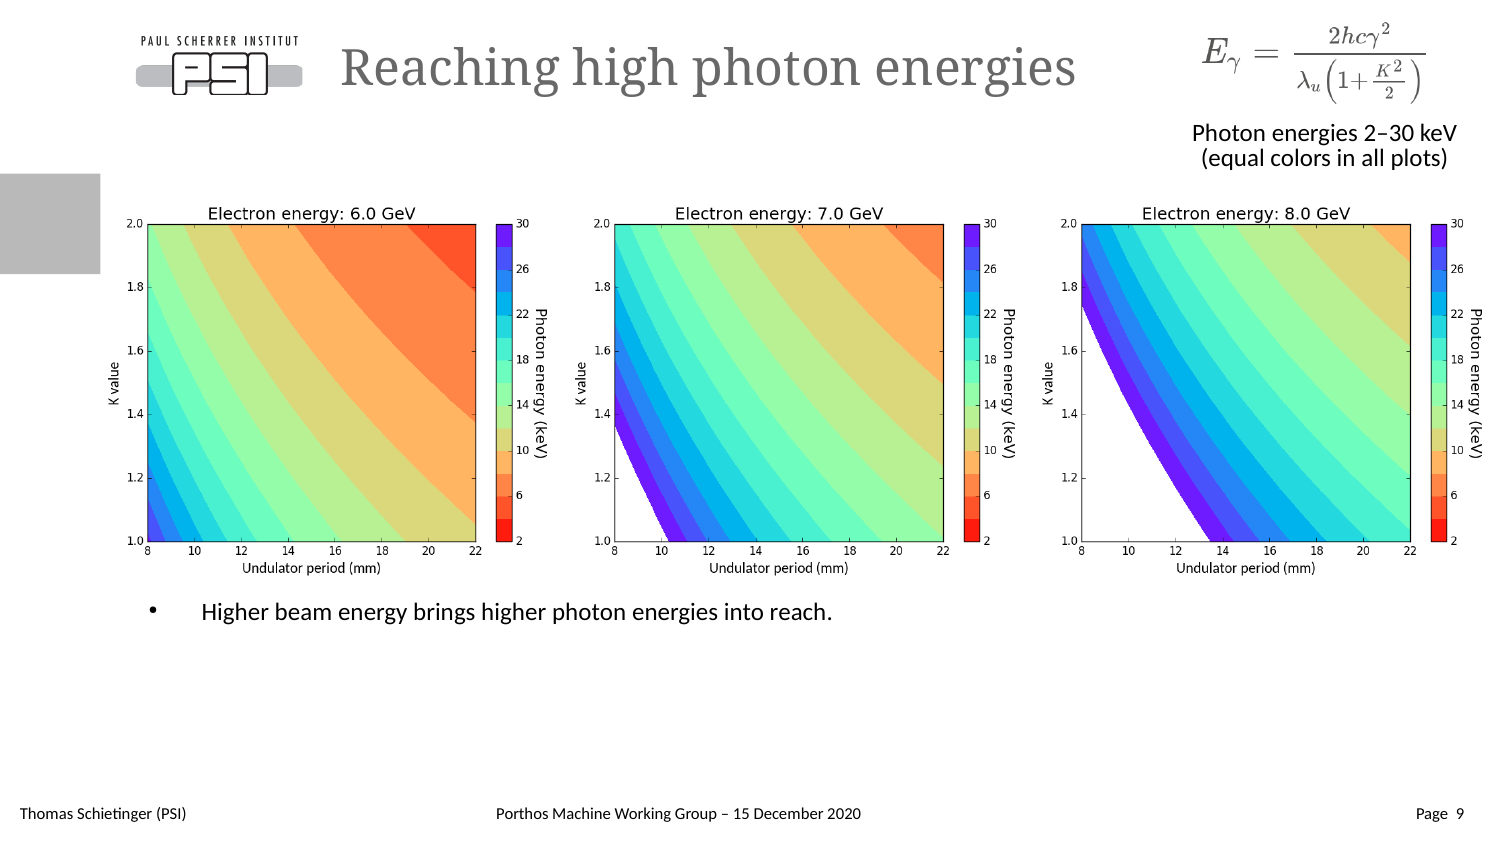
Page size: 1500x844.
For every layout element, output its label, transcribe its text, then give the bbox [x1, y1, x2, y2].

text_box Photon energies 2–30 keV (equal colors in all plots) [1160, 115, 1490, 181]
picture [1188, 13, 1442, 112]
title Reaching high photon energies [340, 35, 1188, 98]
picture [572, 202, 1023, 576]
list Higher beam energy brings higher photon energies into reach. [130, 595, 1020, 814]
picture [1039, 202, 1490, 576]
picture [104, 202, 555, 576]
